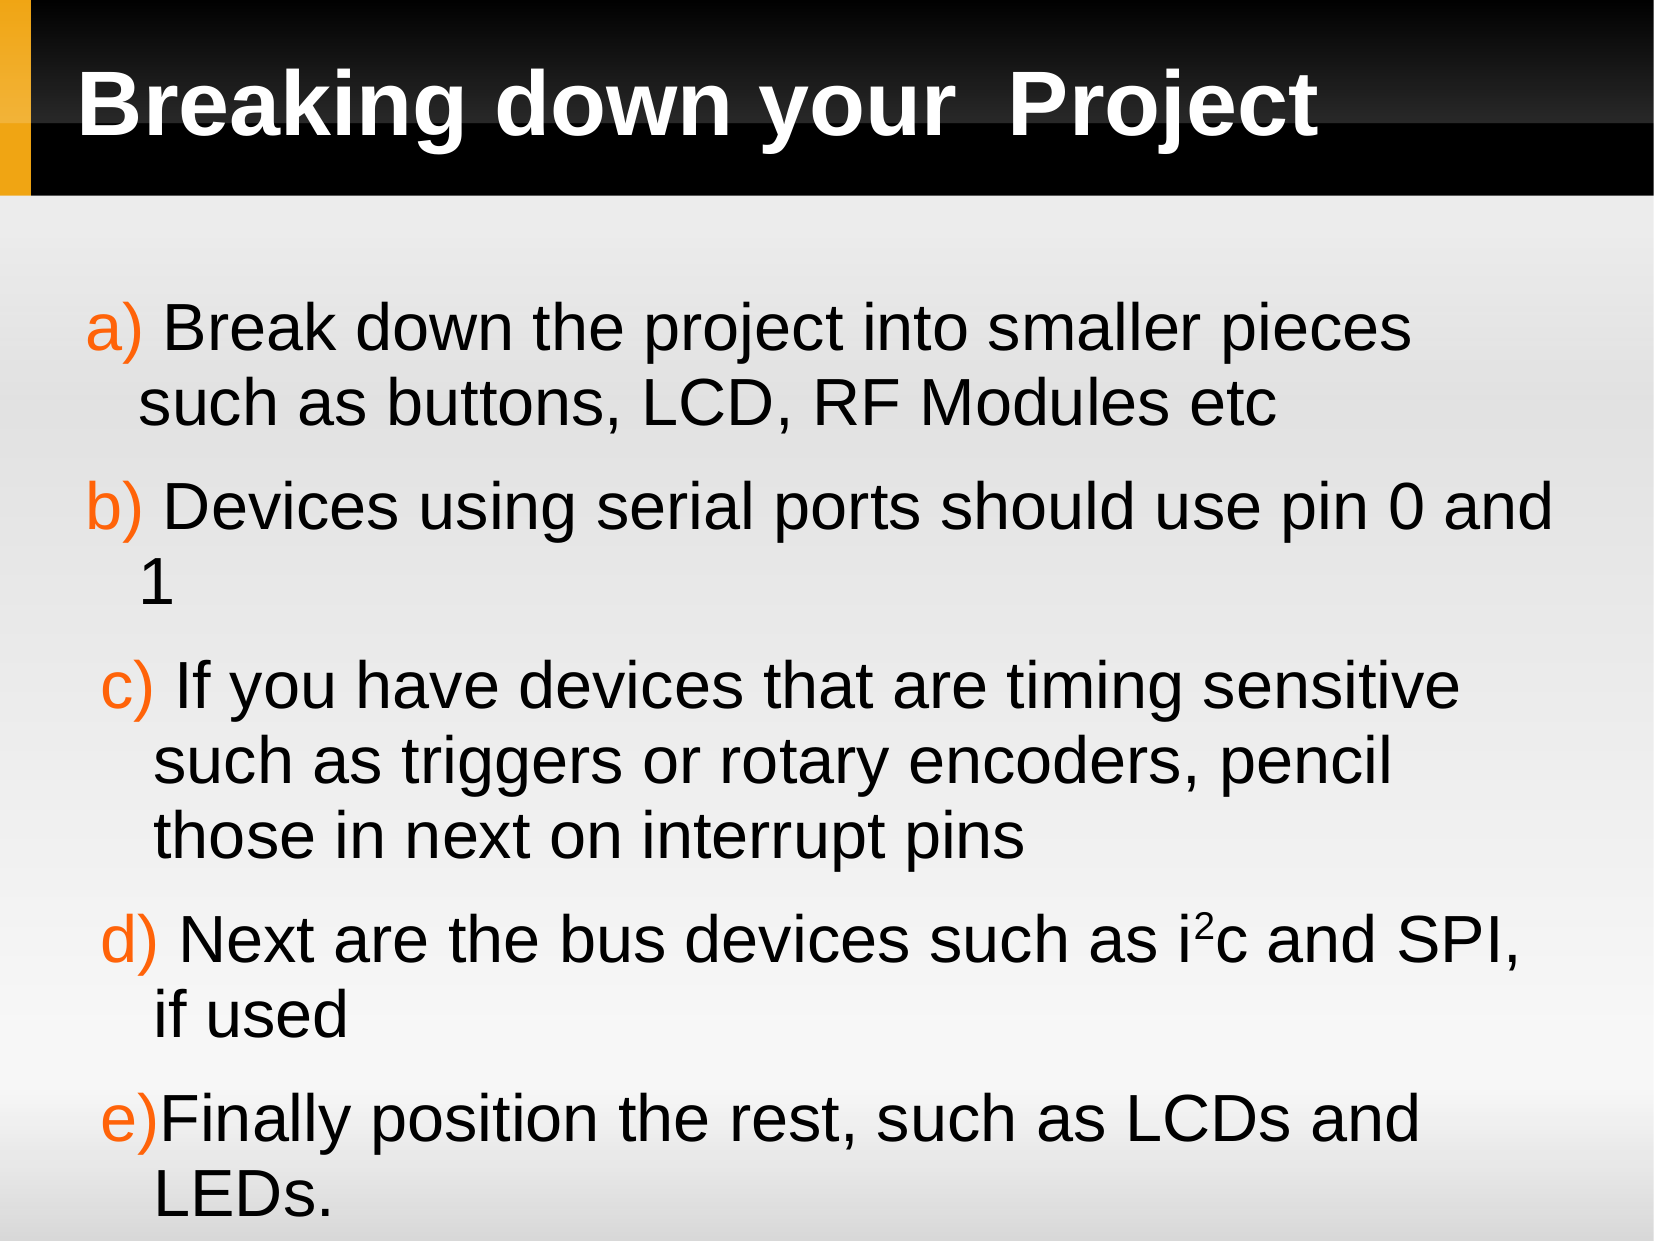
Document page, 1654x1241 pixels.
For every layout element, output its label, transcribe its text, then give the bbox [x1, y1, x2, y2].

list Break down the project into smaller pieces such as buttons, LCD, RF Modules etc Devices using serial ports should use pin 0 and 1 If you have devices that are timing sensitive such as triggers or rotary encoders, pencil those in next on interrupt pins Next are the bus devices such as i2c and SPI, if used Finally position the rest, such as LCDs and LEDs. [82, 290, 1571, 1234]
title Breaking down your Project [76, 7, 1565, 200]
picture [0, 0, 1654, 1241]
